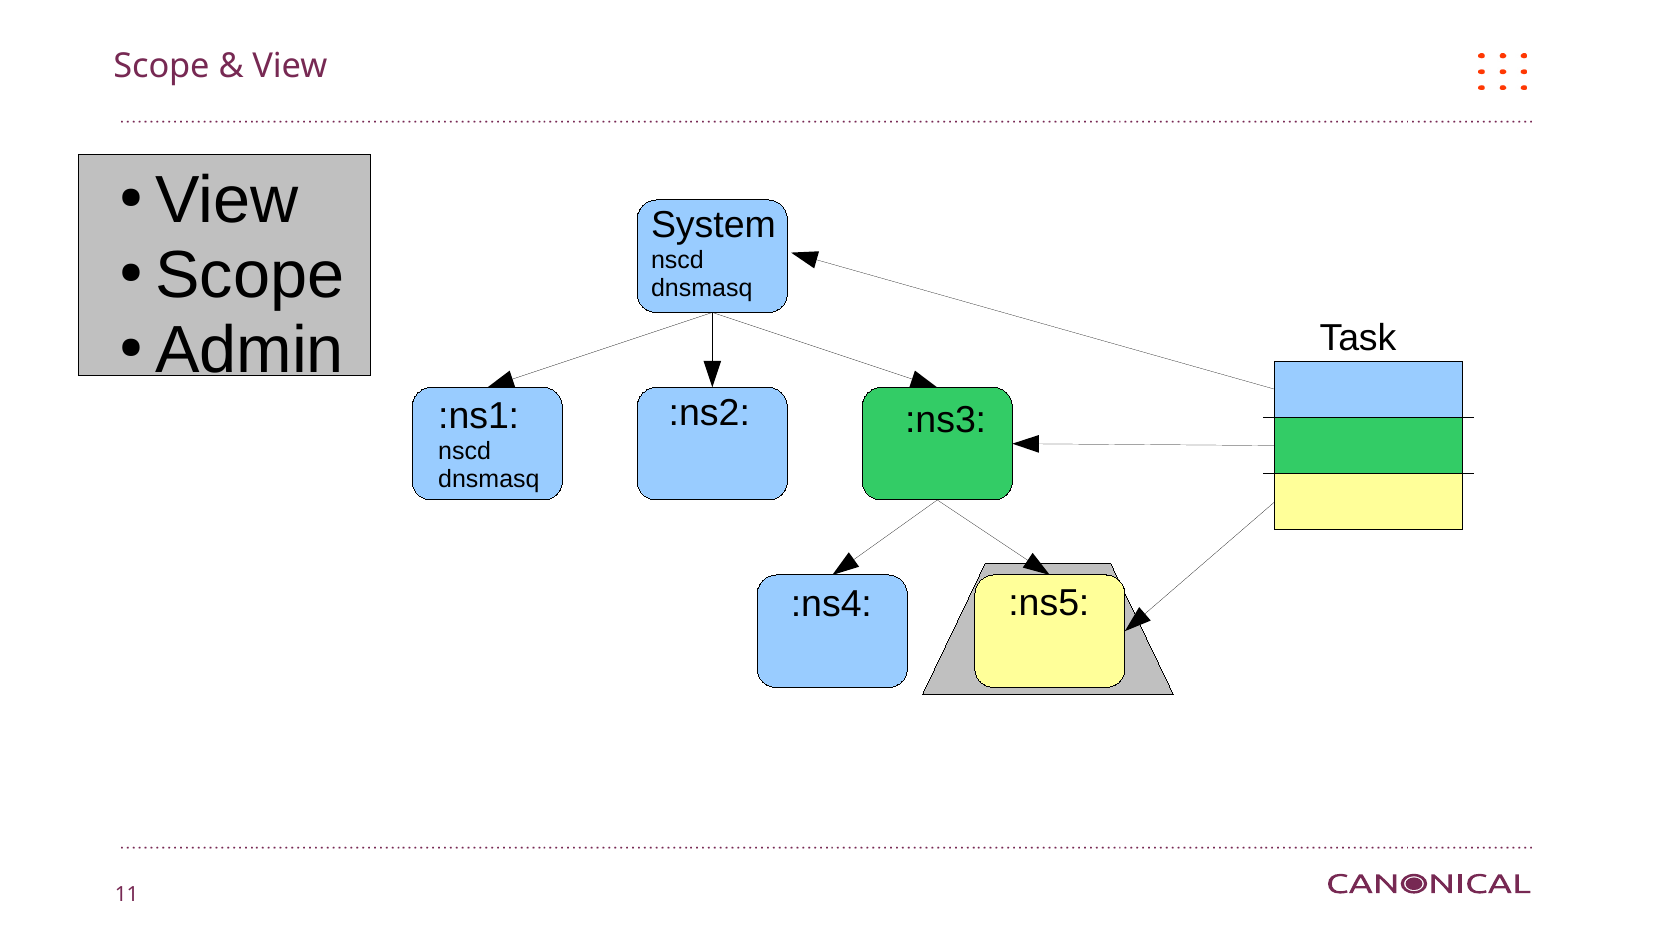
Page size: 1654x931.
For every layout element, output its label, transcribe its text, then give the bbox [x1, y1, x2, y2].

text_box :ns4: [776, 574, 887, 632]
text_box Task [1304, 308, 1412, 365]
text_box View Scope Admin [104, 154, 360, 393]
picture [1478, 53, 1527, 90]
text_box [645, 309, 780, 313]
text_box [637, 387, 788, 500]
text_box :ns3: [890, 390, 1002, 448]
text_box [922, 563, 1174, 695]
text_box [1274, 361, 1463, 530]
text_box [412, 389, 423, 498]
text_box :ns5: [993, 574, 1105, 632]
text_box [78, 154, 104, 376]
picture [111, 119, 1533, 124]
picture [111, 845, 1533, 851]
text_box [757, 574, 908, 688]
title Scope & View [113, 48, 1382, 81]
text_box :ns1: nscd dnsmasq [423, 387, 555, 500]
text_box :ns2: [653, 383, 765, 441]
text_box [862, 387, 1013, 500]
text_box [360, 154, 371, 376]
text_box [555, 391, 563, 496]
text_box System nscd dnsmasq [636, 196, 792, 309]
